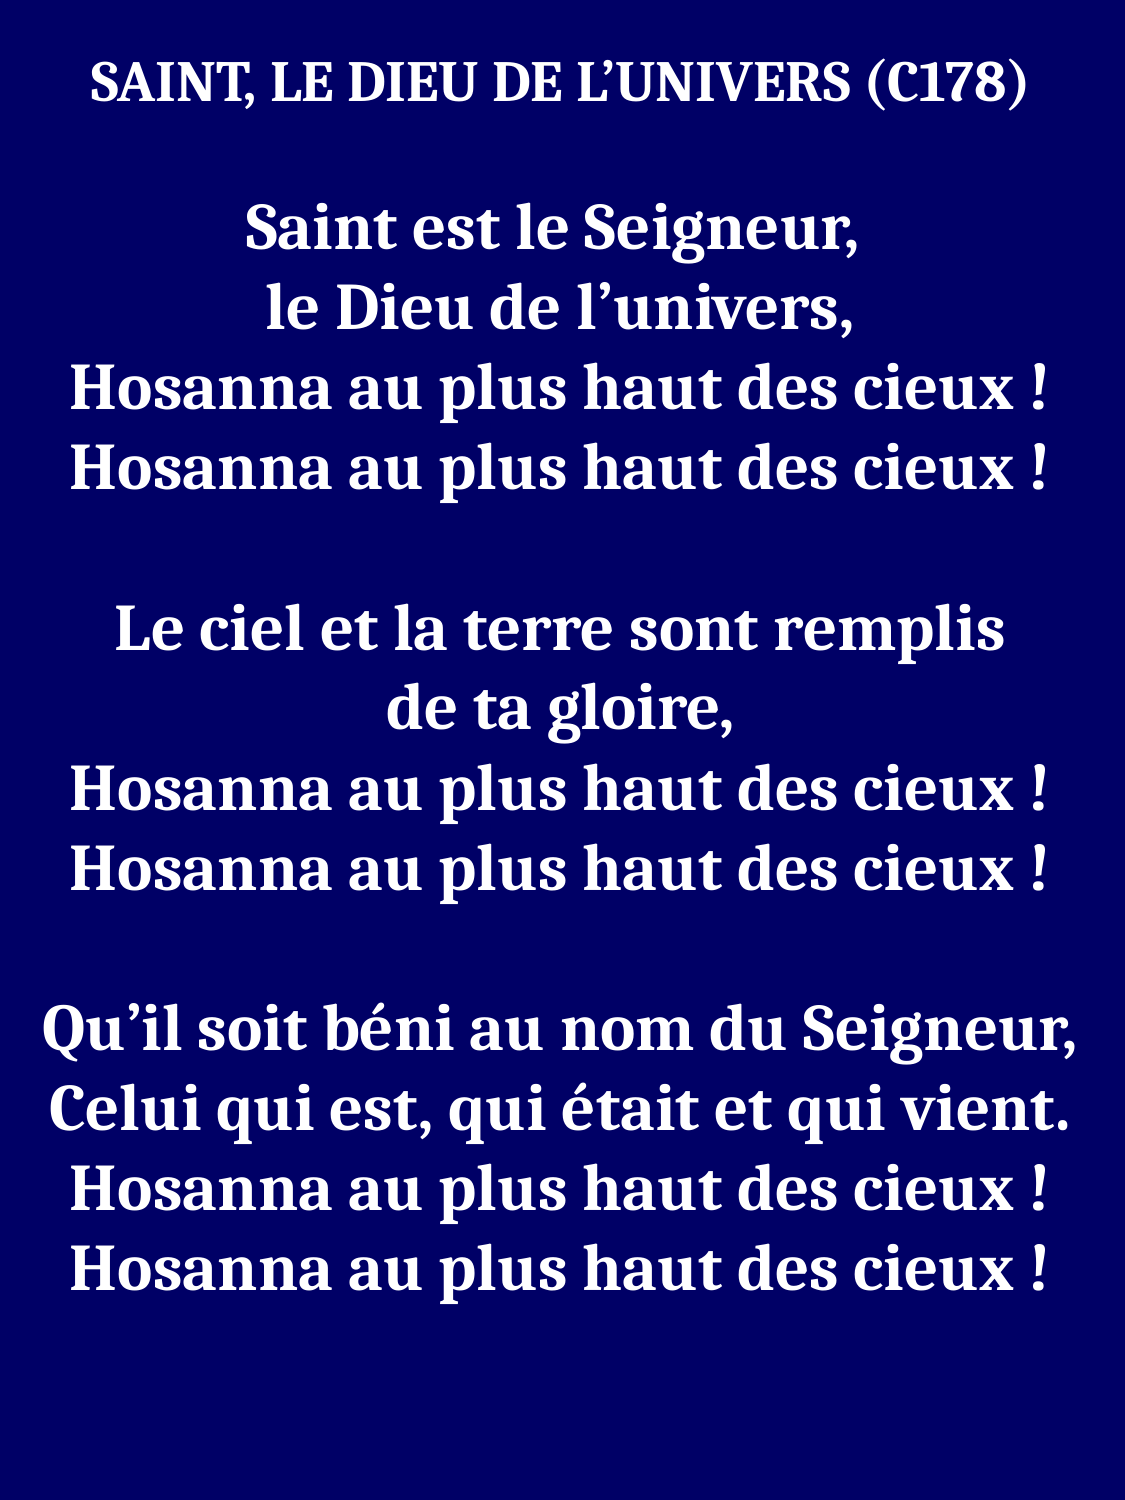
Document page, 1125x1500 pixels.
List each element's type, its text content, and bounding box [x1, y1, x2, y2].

text_box SAINT, LE DIEU DE L’UNIVERS (C178) Saint est le Seigneur, le Dieu de l’univers, Hosanna au plus haut des cieux ! Hosanna au plus haut des cieux ! Le ciel et la terre sont remplis de ta gloire, Hosanna au plus haut des cieux ! Hosanna au plus haut des cieux ! Qu’il soit béni au nom du Seigneur, Celui qui est, qui était et qui vient. Hosanna au plus haut des cieux ! Hosanna au plus haut des cieux ! [11, 35, 1111, 1441]
